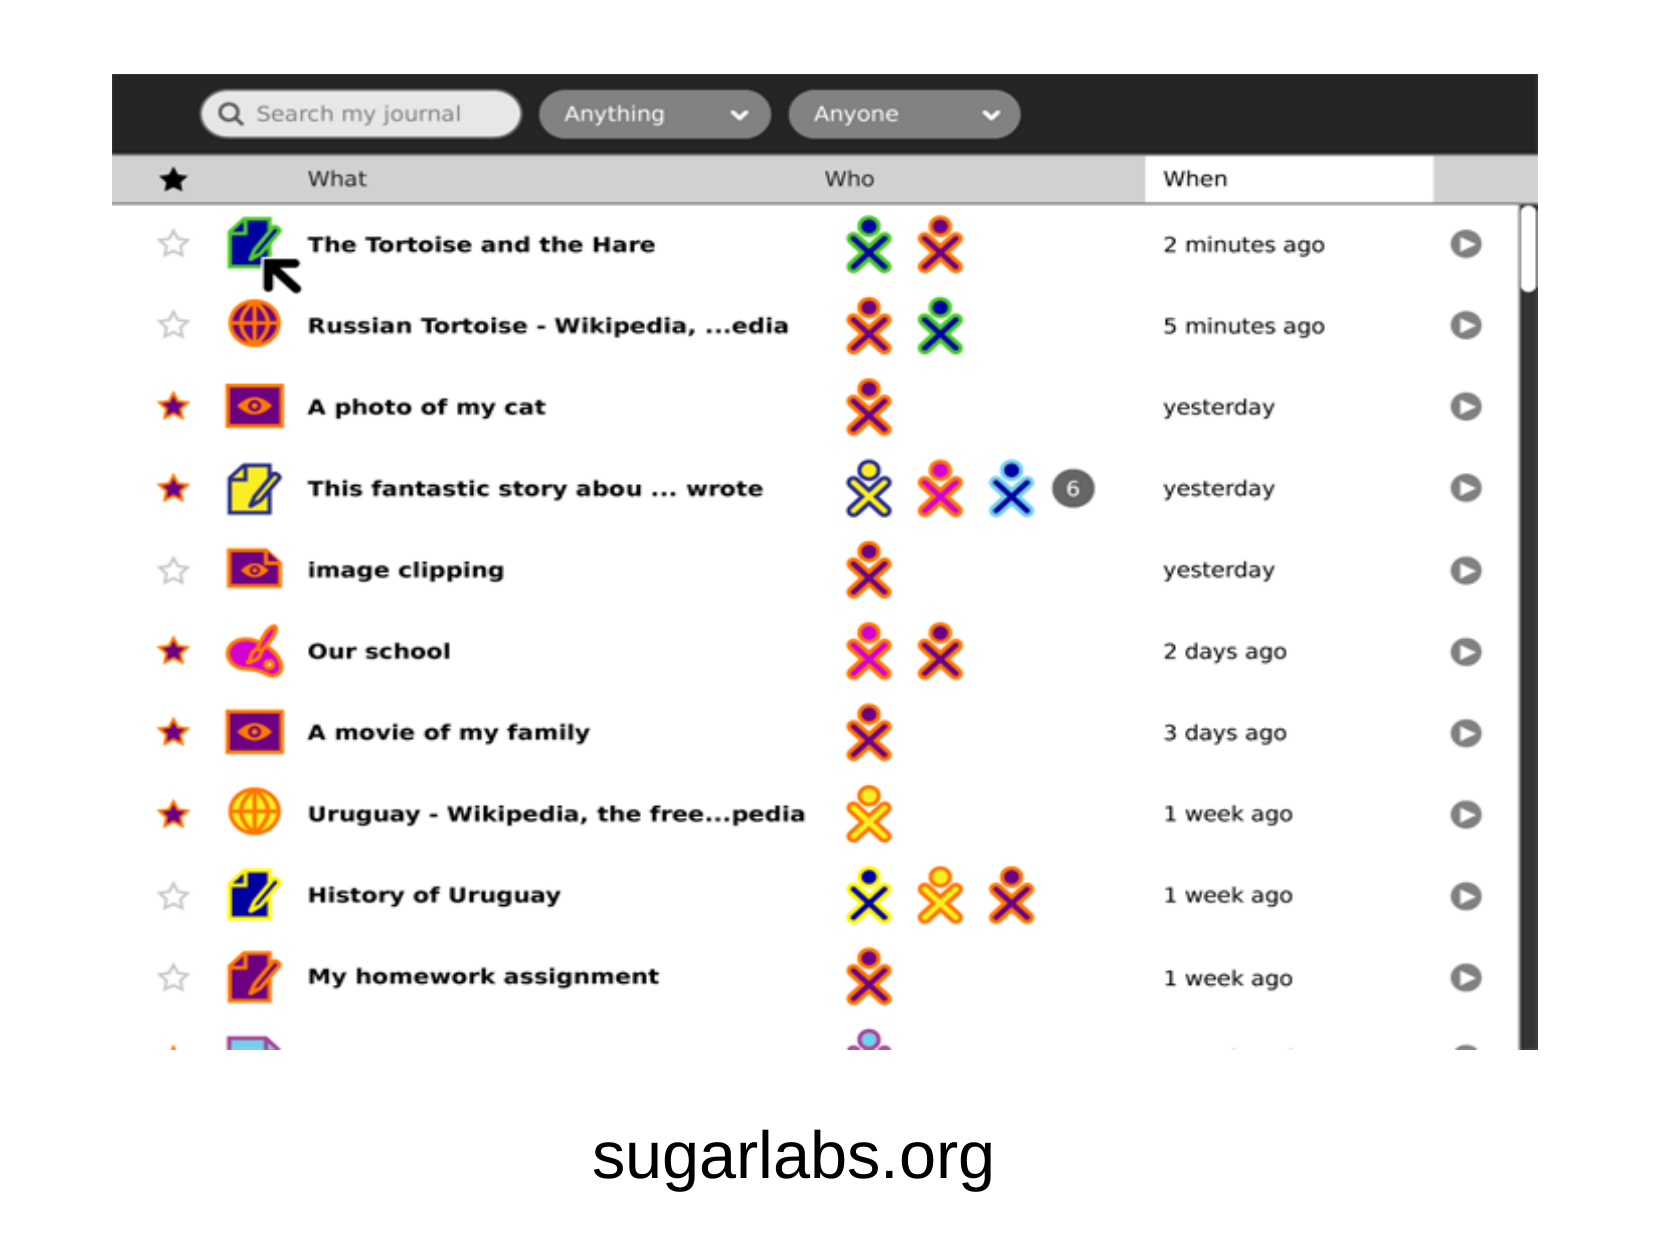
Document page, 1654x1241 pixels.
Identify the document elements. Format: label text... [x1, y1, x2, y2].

text_box sugarlabs.org [577, 1110, 1013, 1201]
picture [112, 74, 1538, 1051]
